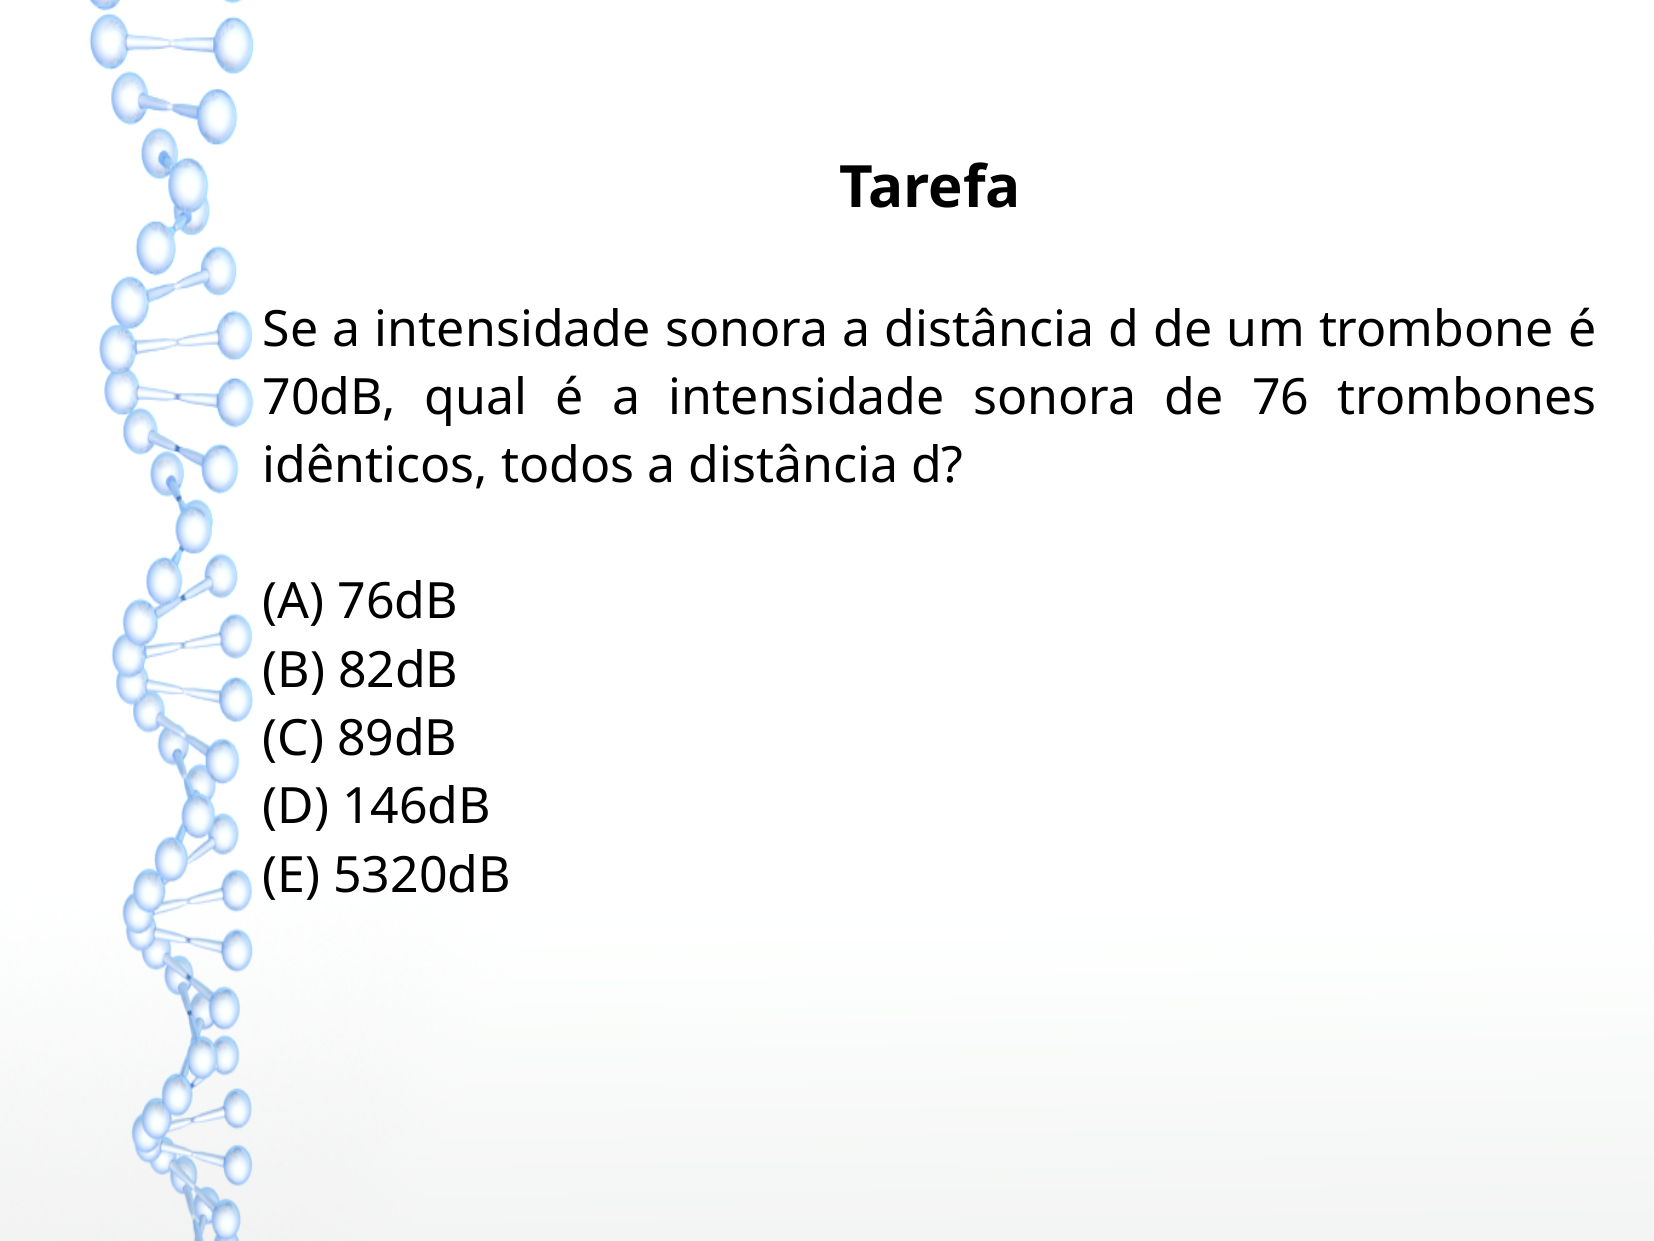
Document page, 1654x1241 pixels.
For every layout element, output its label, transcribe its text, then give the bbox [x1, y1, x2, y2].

picture [0, 0, 1654, 1241]
text_box Tarefa Se a intensidade sonora a distância d de um trombone é 70dB, qual é a intensidade sonora de 76 trombones idênticos, todos a distância d? (A) 76dB (B) 82dB (C) 89dB (D) 146dB (E) 5320dB [248, 137, 1630, 825]
